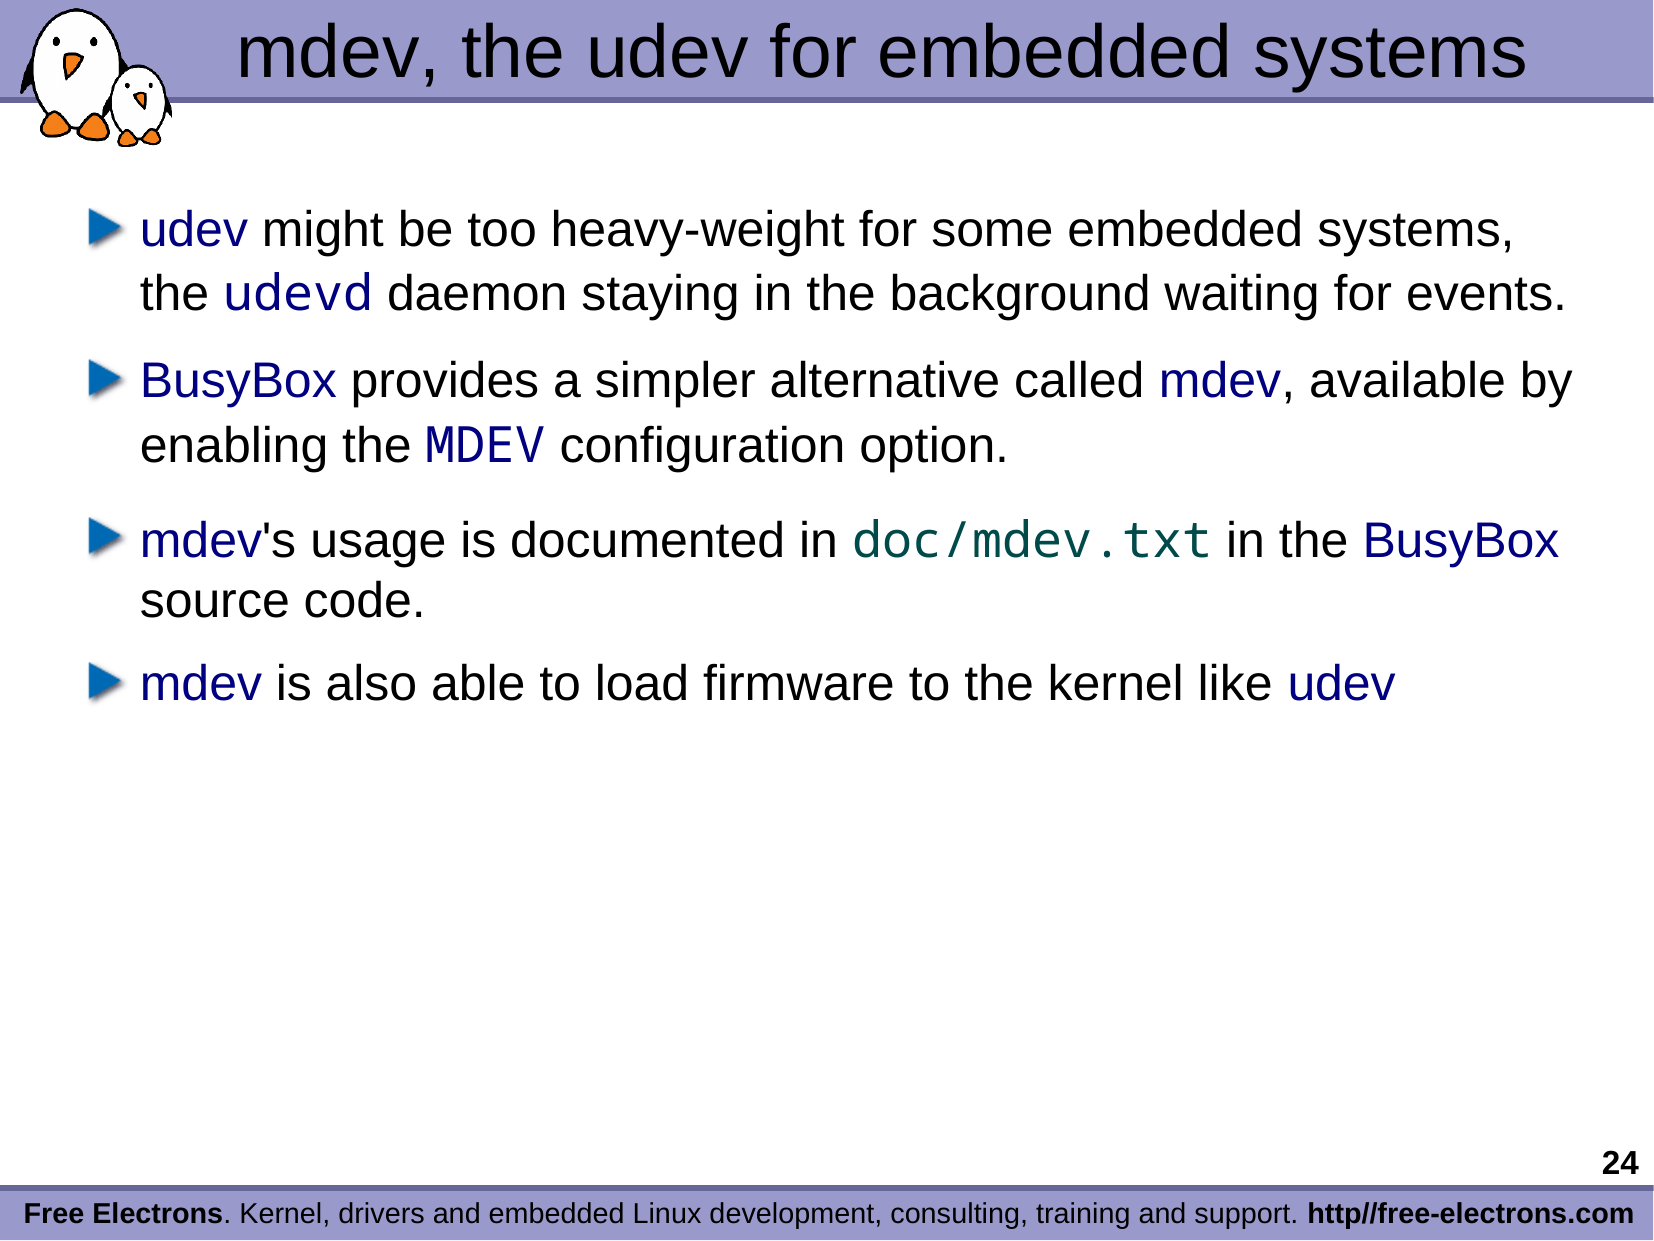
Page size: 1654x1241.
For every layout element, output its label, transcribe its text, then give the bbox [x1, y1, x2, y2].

title mdev, the udev for embedded systems [137, 0, 1628, 103]
list udev might be too heavy-weight for some embedded systems, the udevd daemon staying in the background waiting for events. BusyBox provides a simpler alternative called mdev, available by enabling the MDEV configuration option. mdev's usage is documented in doc/mdev.txt in the BusyBox source code. mdev is also able to load firmware to the kernel like udev [68, 201, 1592, 1118]
picture [20, 8, 172, 147]
